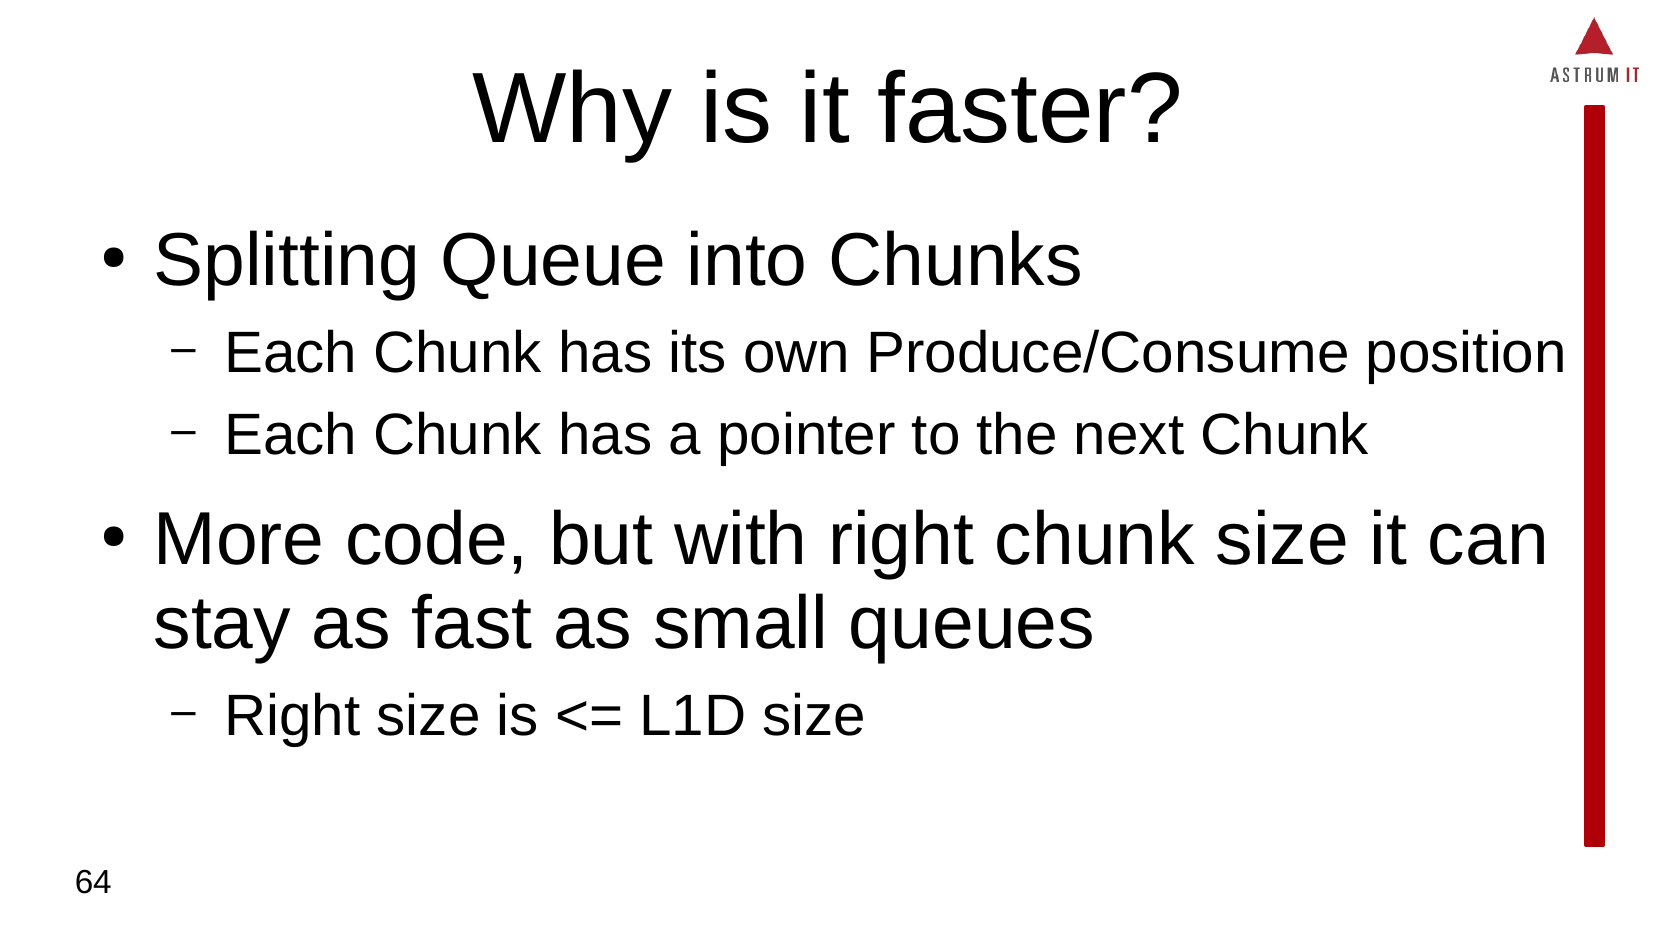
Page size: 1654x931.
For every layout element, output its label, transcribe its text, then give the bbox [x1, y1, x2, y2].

picture [1550, 17, 1639, 82]
list Splitting Queue into Chunks Each Chunk has its own Produce/Consume position Each Chunk has a pointer to the next Chunk More code, but with right chunk size it can stay as fast as small queues Right size is <= L1D size [82, 217, 1571, 757]
title Why is it faster? [114, 30, 1541, 186]
